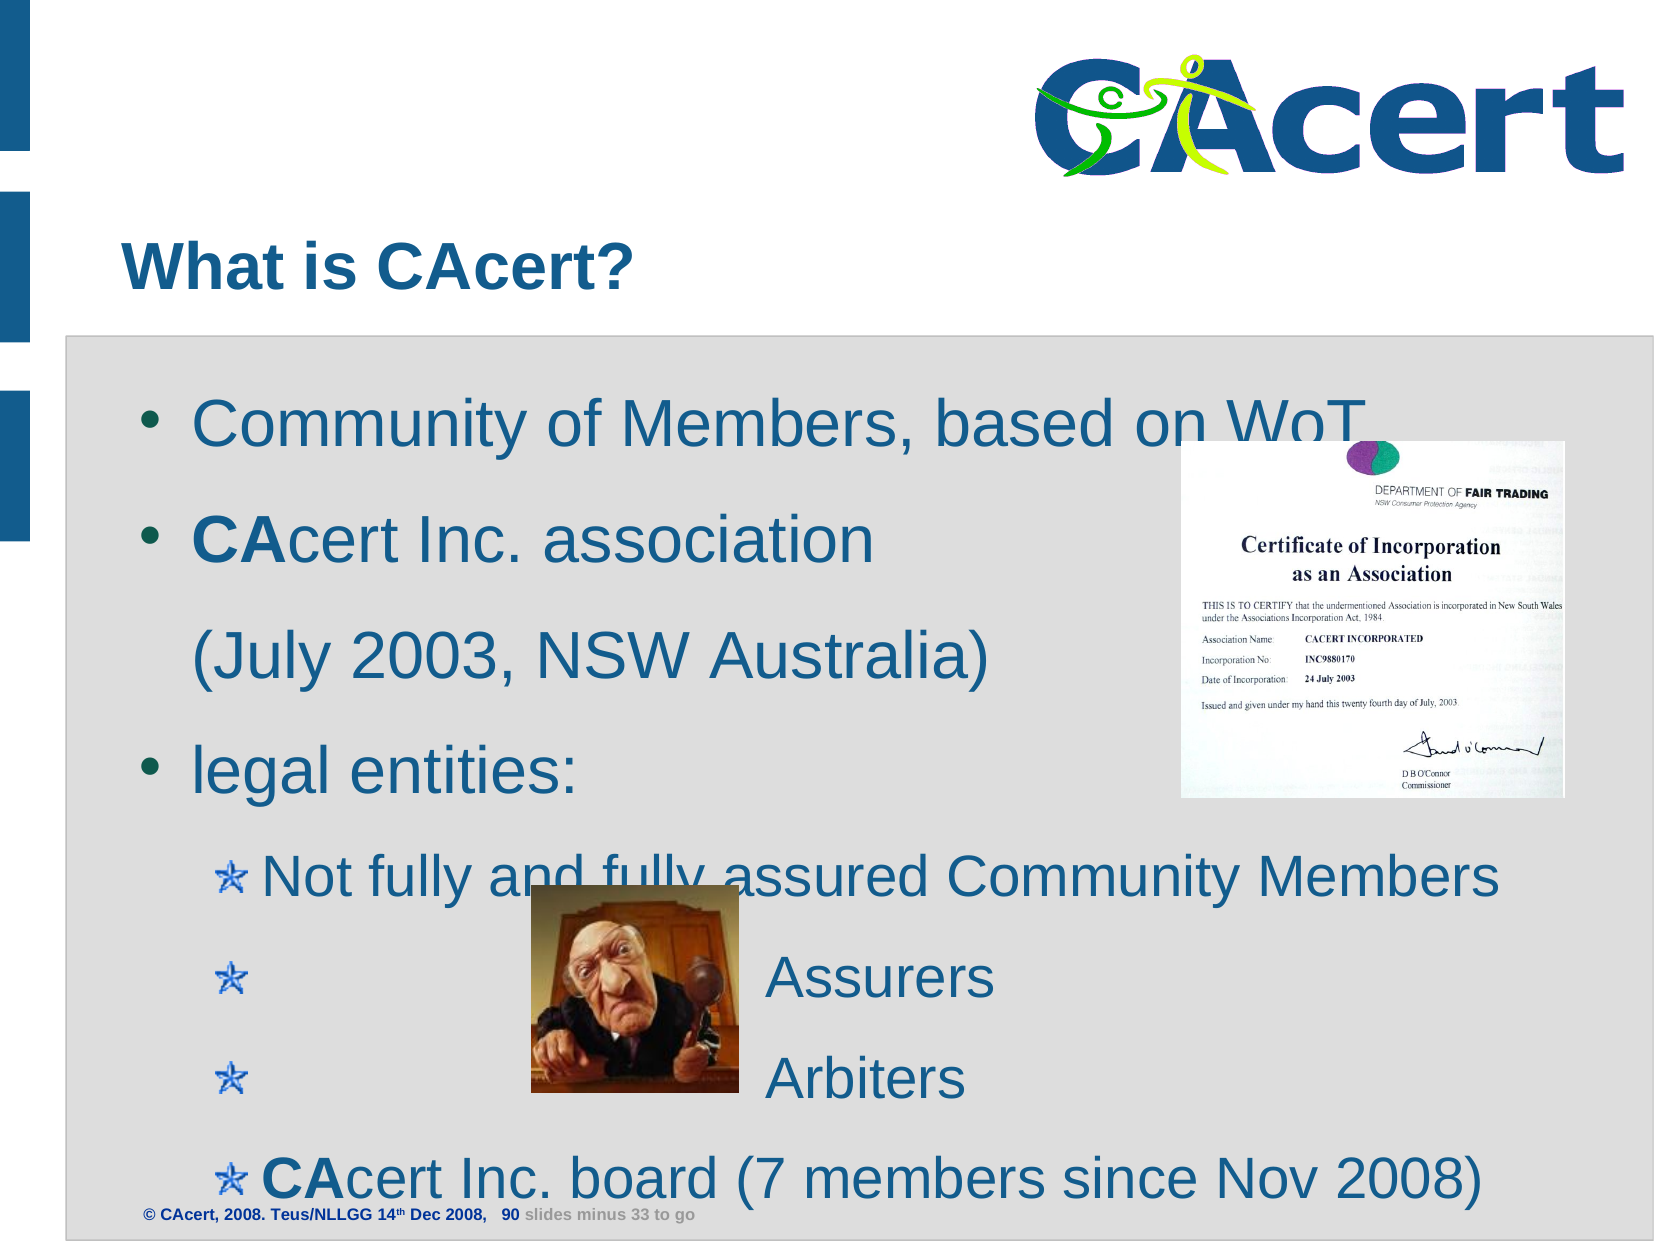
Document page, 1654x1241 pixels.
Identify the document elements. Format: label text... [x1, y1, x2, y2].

picture [531, 885, 739, 1093]
picture [1181, 441, 1565, 798]
list Community of Members, based on WoT CAcert Inc. association (July 2003, NSW Australia) legal entities: Not fully and fully assured Community Members Assurers Arbiters CAcert Inc. board (7 members since Nov 2008) [121, 344, 1594, 1238]
title What is CAcert? [121, 177, 1533, 315]
picture [1033, 53, 1625, 178]
